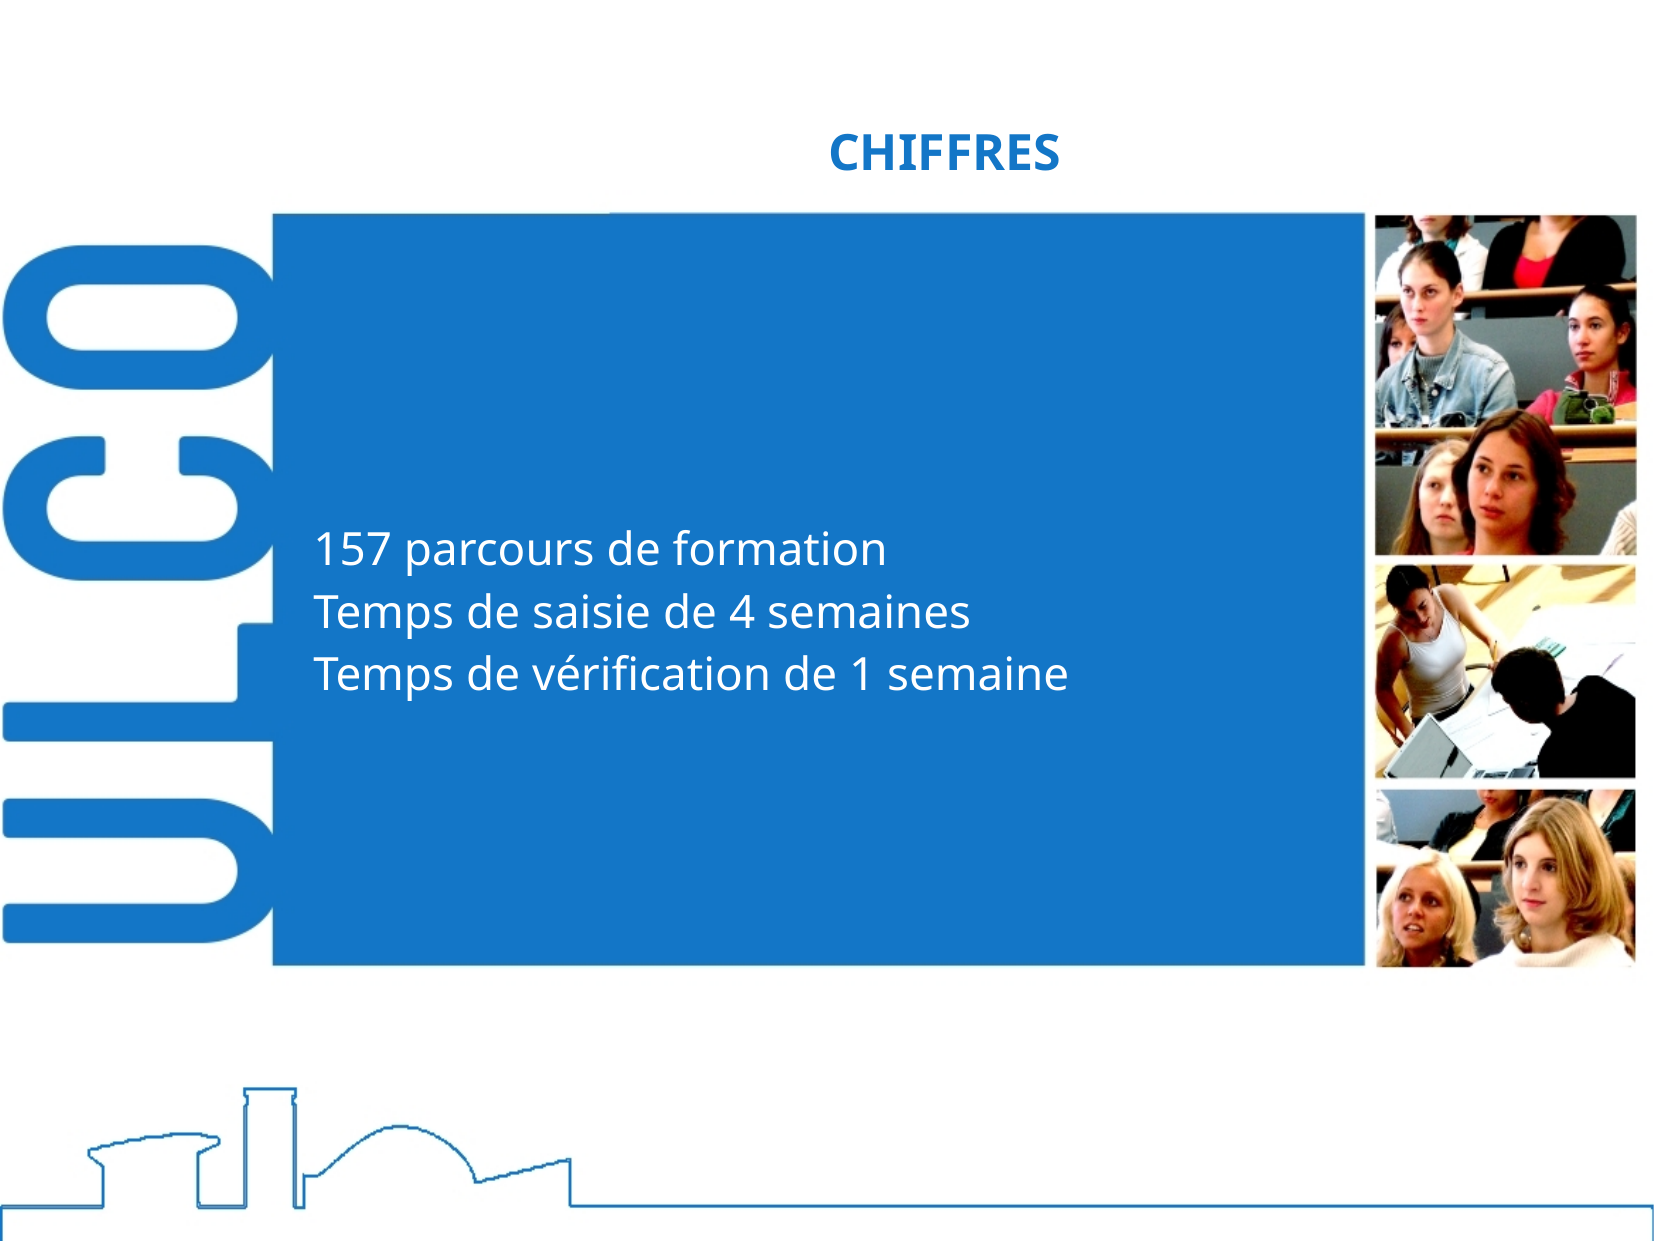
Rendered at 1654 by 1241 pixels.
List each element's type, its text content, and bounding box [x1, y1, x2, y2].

title CHIFFRES [265, 88, 1625, 213]
picture [0, 0, 1654, 1241]
text_box 157 parcours de formation Temps de saisie de 4 semaines Temps de vérification de 1 semaine [289, 224, 1353, 934]
